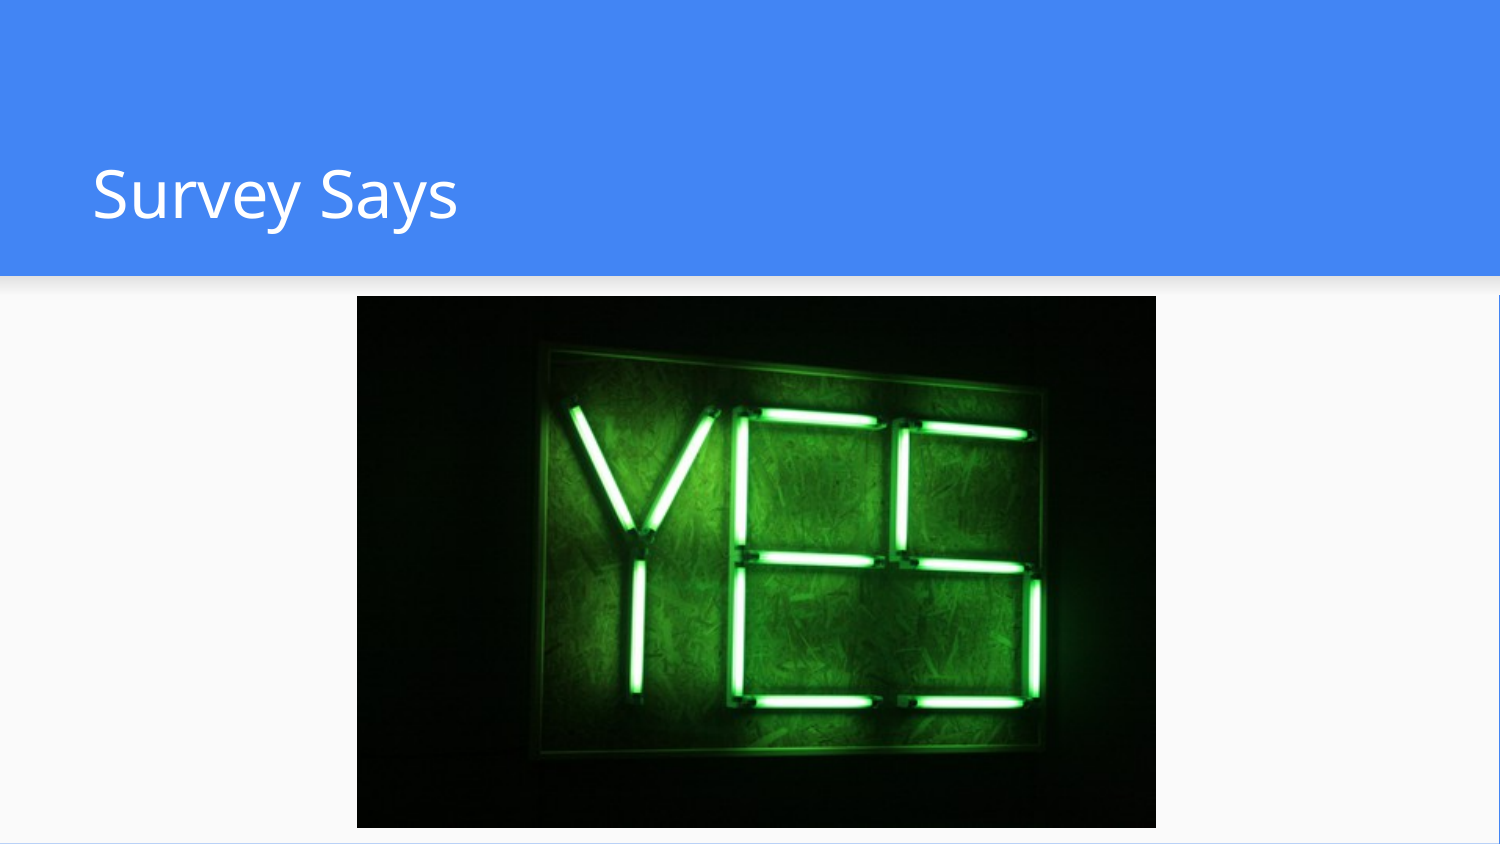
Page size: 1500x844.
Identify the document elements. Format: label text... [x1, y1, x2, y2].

picture [357, 296, 1156, 828]
title Survey Says [77, 121, 1427, 248]
